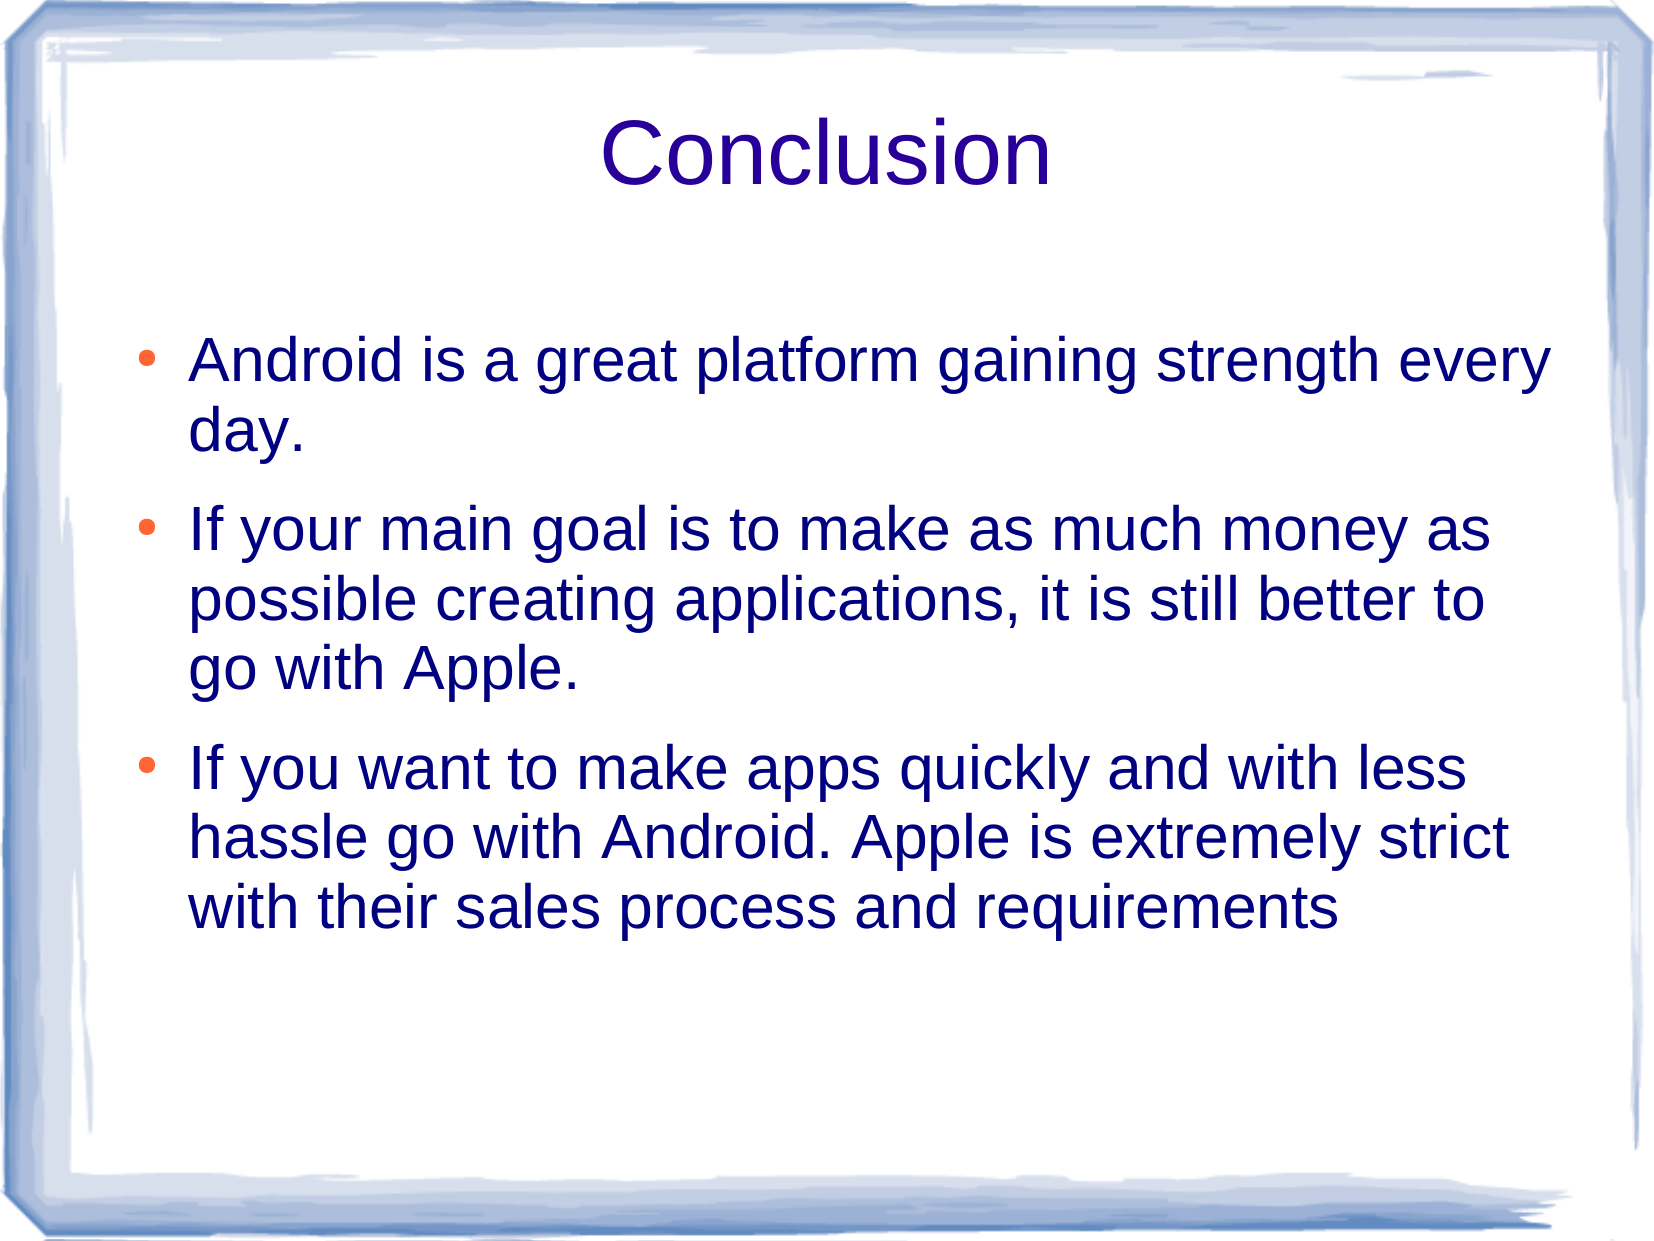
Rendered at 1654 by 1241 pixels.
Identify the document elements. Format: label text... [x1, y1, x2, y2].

list Android is a great platform gaining strength every day. If your main goal is to make as much money as possible creating applications, it is still better to go with Apple. If you want to make apps quickly and with less hassle go with Android. Apple is extremely strict with their sales process and requirements [118, 324, 1571, 990]
title Conclusion [82, 56, 1571, 250]
picture [0, 0, 1654, 1241]
